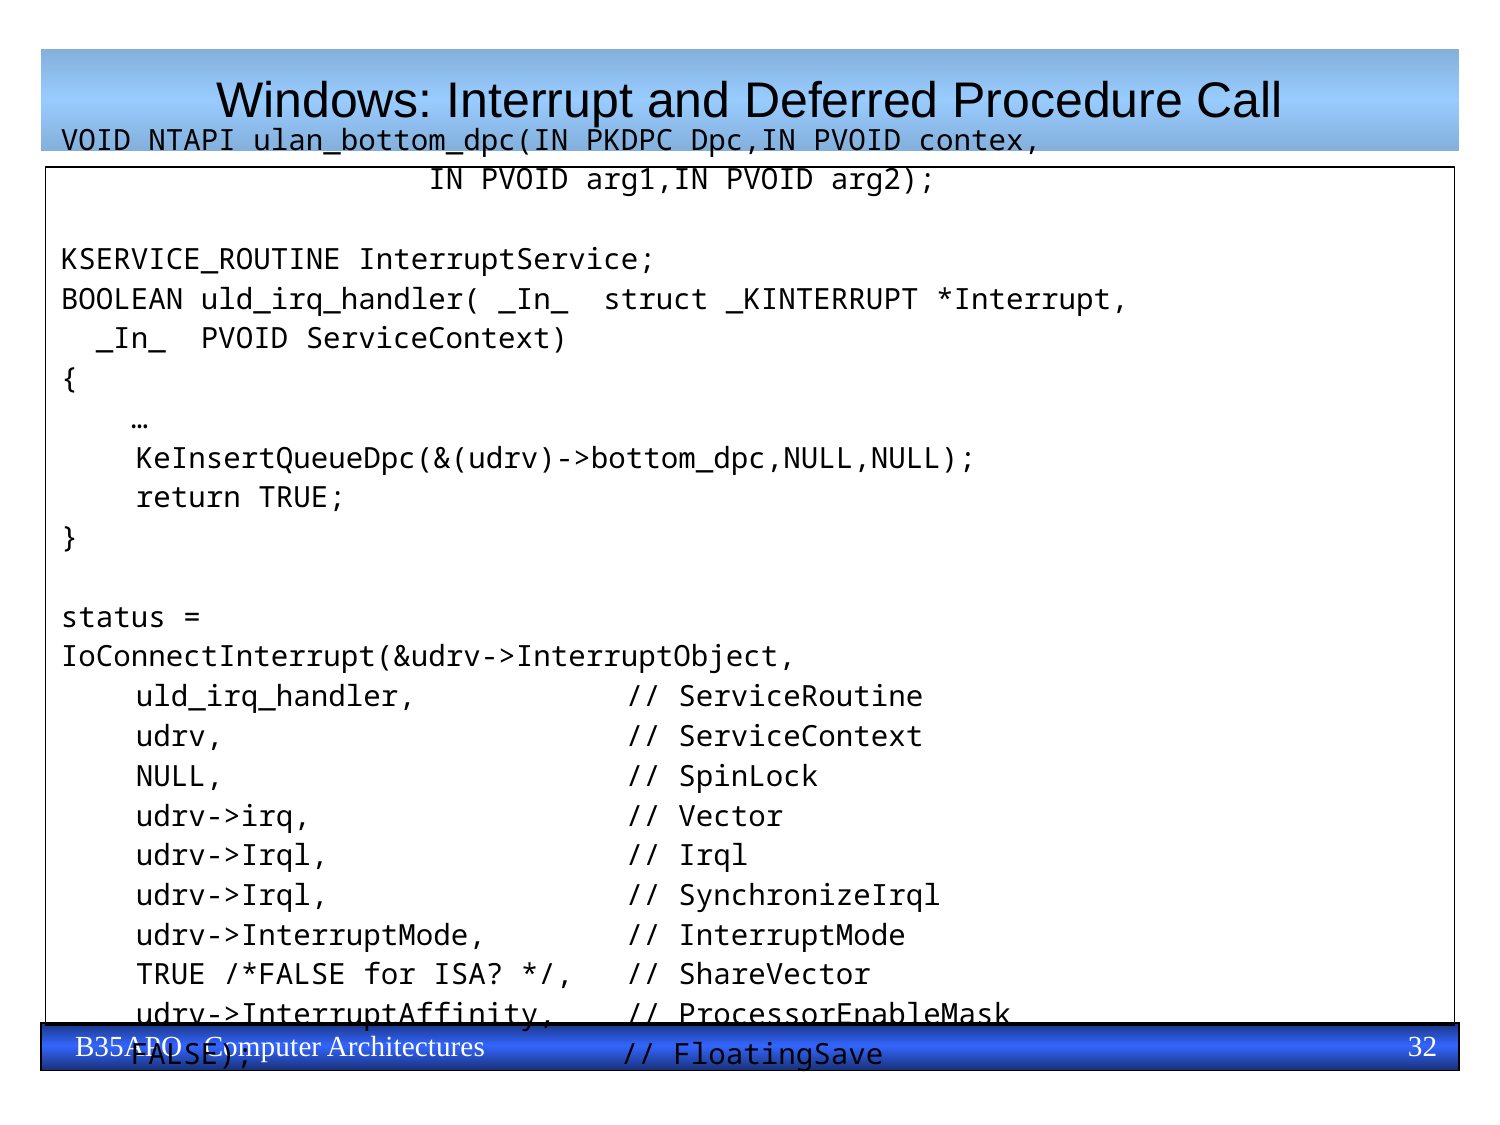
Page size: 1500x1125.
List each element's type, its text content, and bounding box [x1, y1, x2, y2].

title Windows: Interrupt and Deferred Procedure Call [41, 49, 1459, 151]
text_box VOID NTAPI ulan_bottom_dpc(IN PKDPC Dpc,IN PVOID contex, IN PVOID arg1,IN PVOID arg2); KSERVICE_ROUTINE InterruptService; BOOLEAN uld_irq_handler( _In_ struct _KINTERRUPT *Interrupt, _In_ PVOID ServiceContext) { … KeInsertQueueDpc(&(udrv)->bottom_dpc,NULL,NULL); return TRUE; } status = IoConnectInterrupt(&udrv->InterruptObject, uld_irq_handler, // ServiceRoutine udrv, // ServiceContext NULL, // SpinLock udrv->irq, // Vector udrv->Irql, // Irql udrv->Irql, // SynchronizeIrql udrv->InterruptMode, // InterruptMode TRUE /*FALSE for ISA? */, // ShareVector udrv->InterruptAffinity, // ProcessorEnableMask FALSE); // FloatingSave [45, 166, 1455, 1025]
